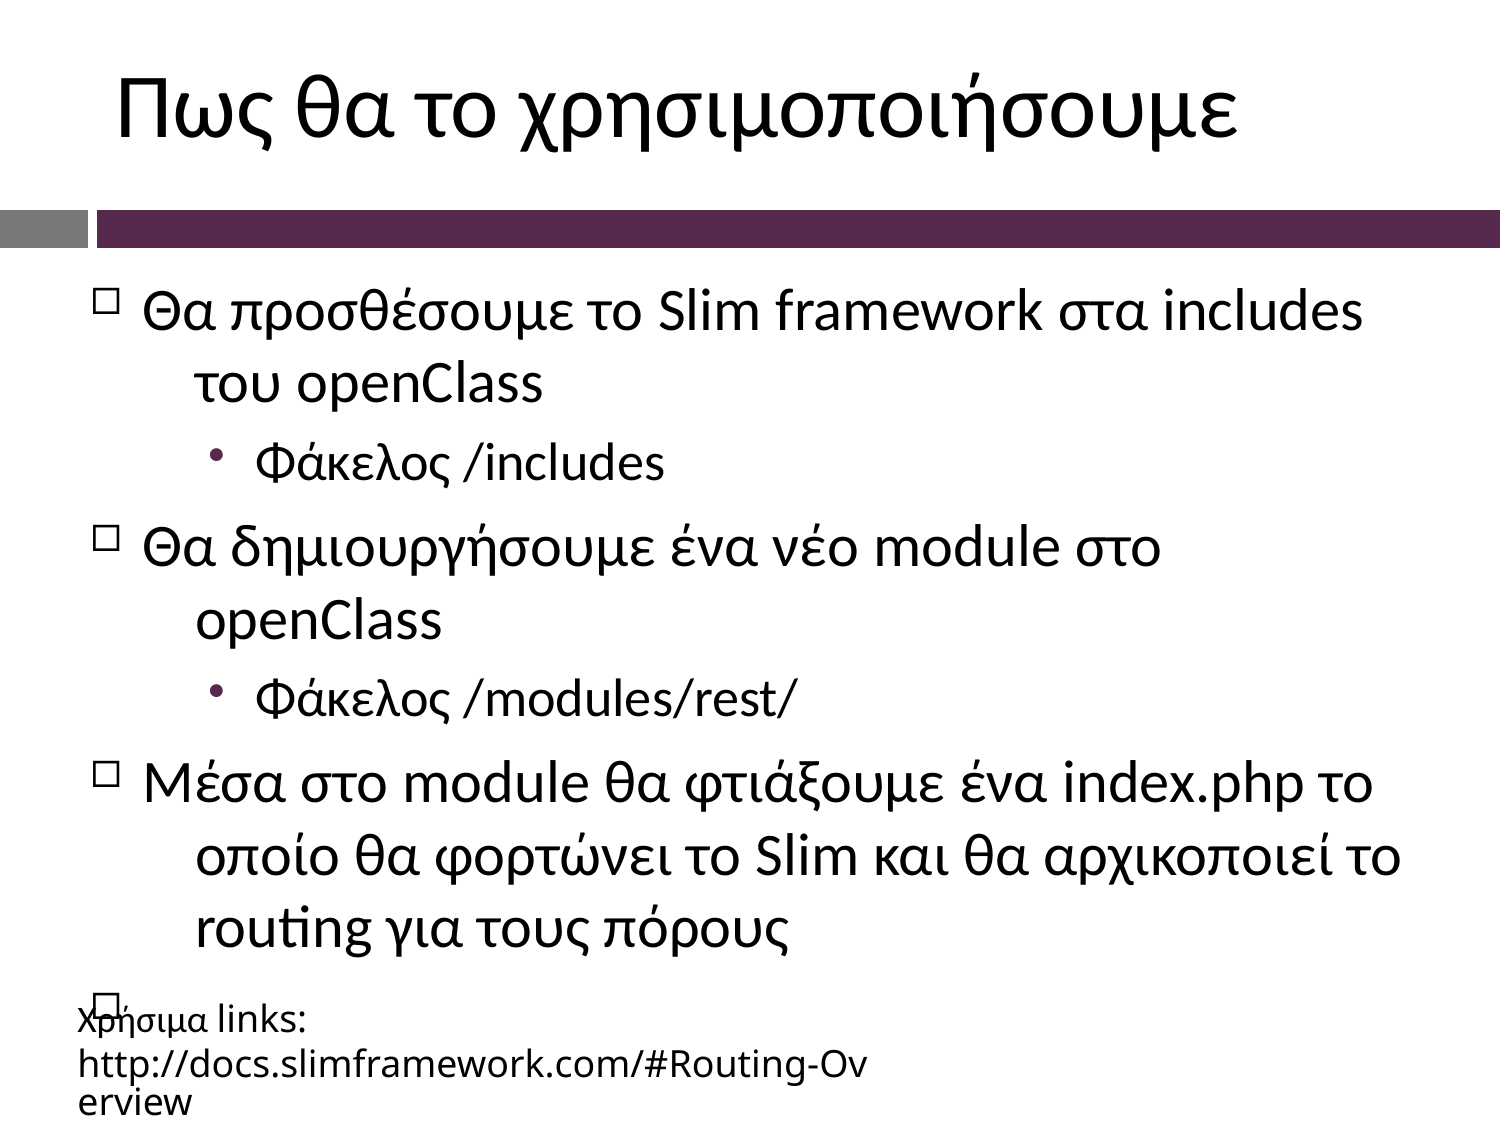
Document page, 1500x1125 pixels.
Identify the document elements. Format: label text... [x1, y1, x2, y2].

list Θα προσθέσουμε το Slim framework στα includes του openClass Φάκελος /includes Θα δημιουργήσουμε ένα νέο module στο openClass Φάκελος /modules/rest/ Μέσα στο module θα φτιάξουμε ένα index.php το οποίο θα φορτώνει το Slim και θα αρχικοποιεί το routing για τους πόρους [75, 262, 1426, 988]
text_box Χρήσιμα links: http://docs.slimframework.com/#Routing-Overview [62, 987, 901, 1094]
title Πως θα το χρησιμοποιήσουμε [100, 19, 1438, 182]
